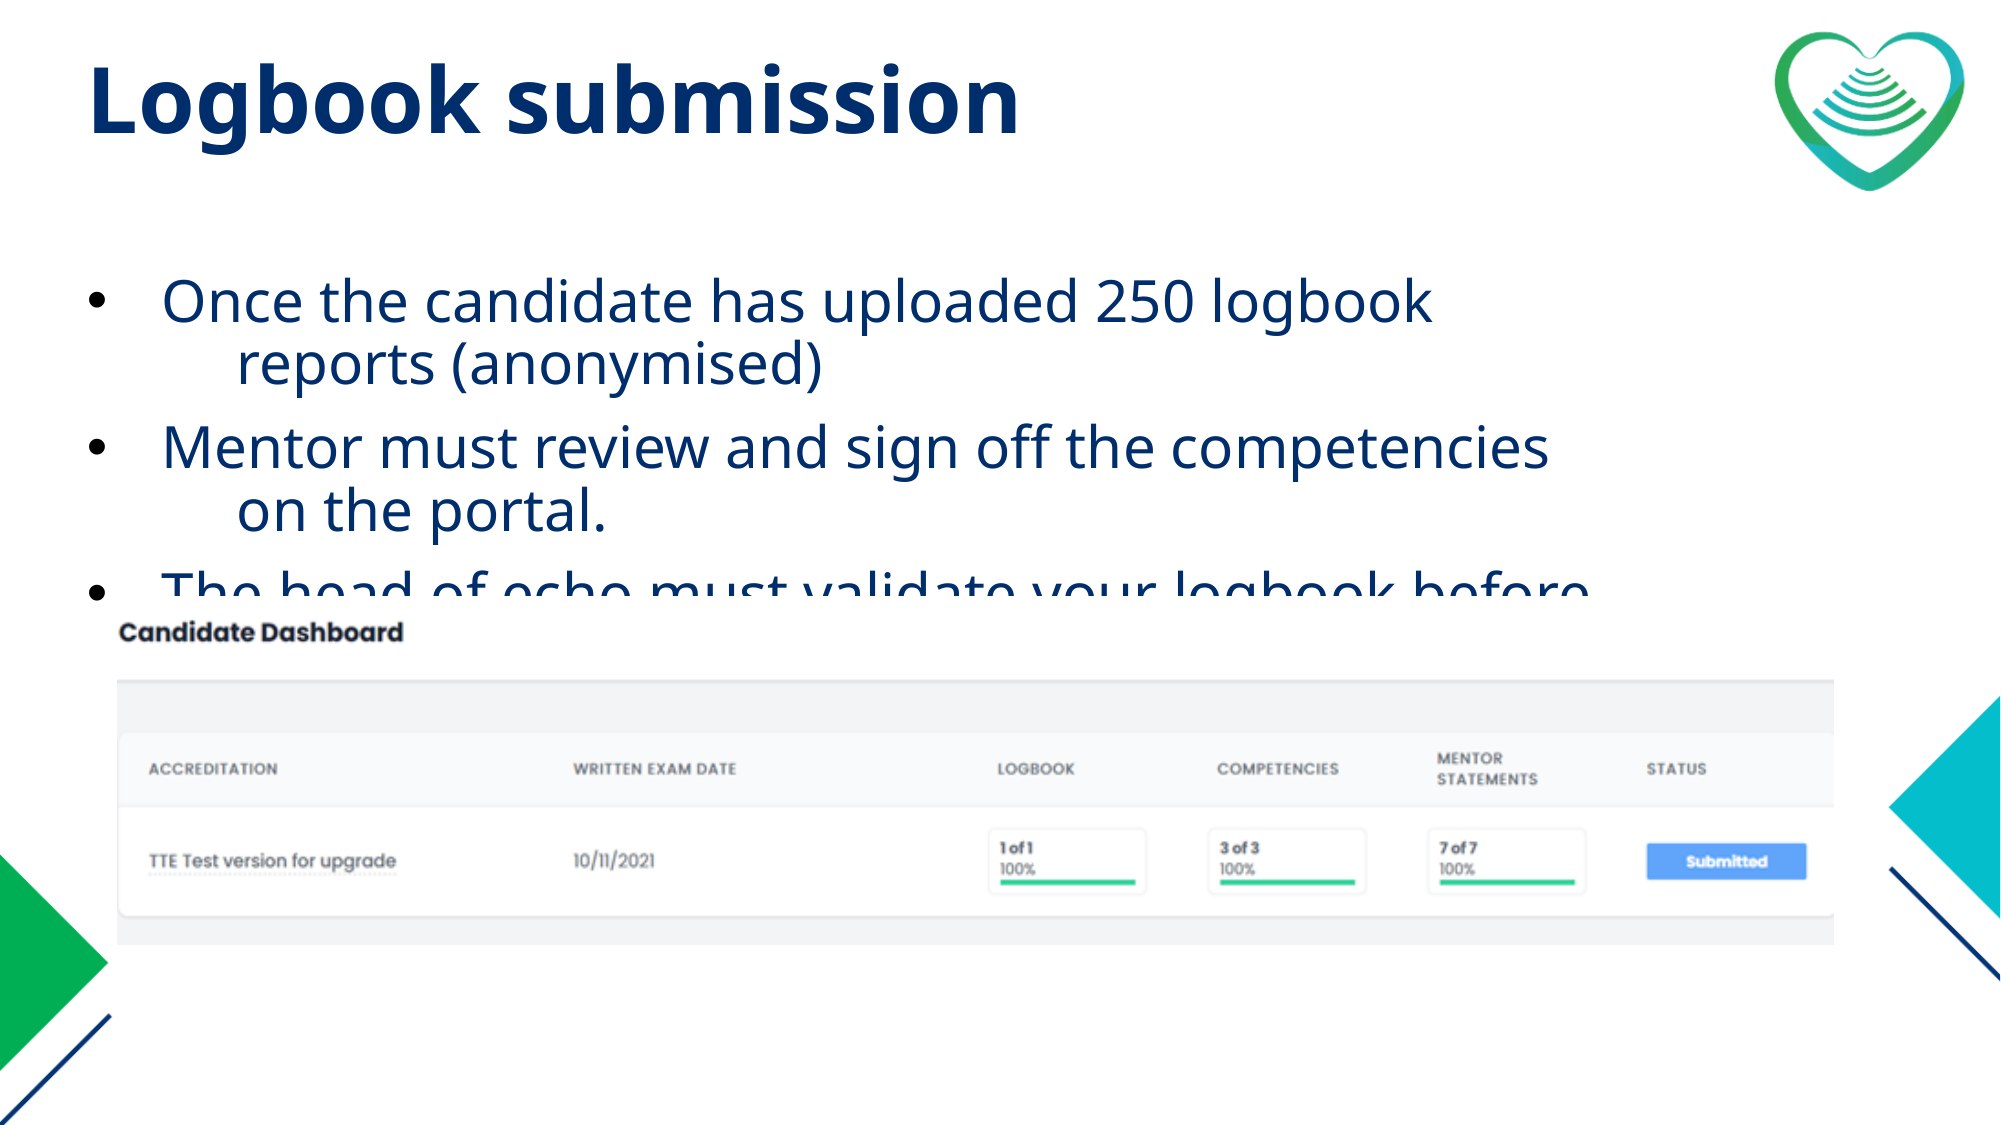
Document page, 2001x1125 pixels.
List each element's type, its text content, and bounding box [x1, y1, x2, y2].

list Once the candidate has uploaded 250 logbook reports (anonymised) Mentor must review and sign off the competencies on the portal. The head of echo must validate your logbook before submission. [95, 249, 1847, 597]
picture [117, 596, 1834, 945]
title Logbook submission [71, 105, 1631, 265]
